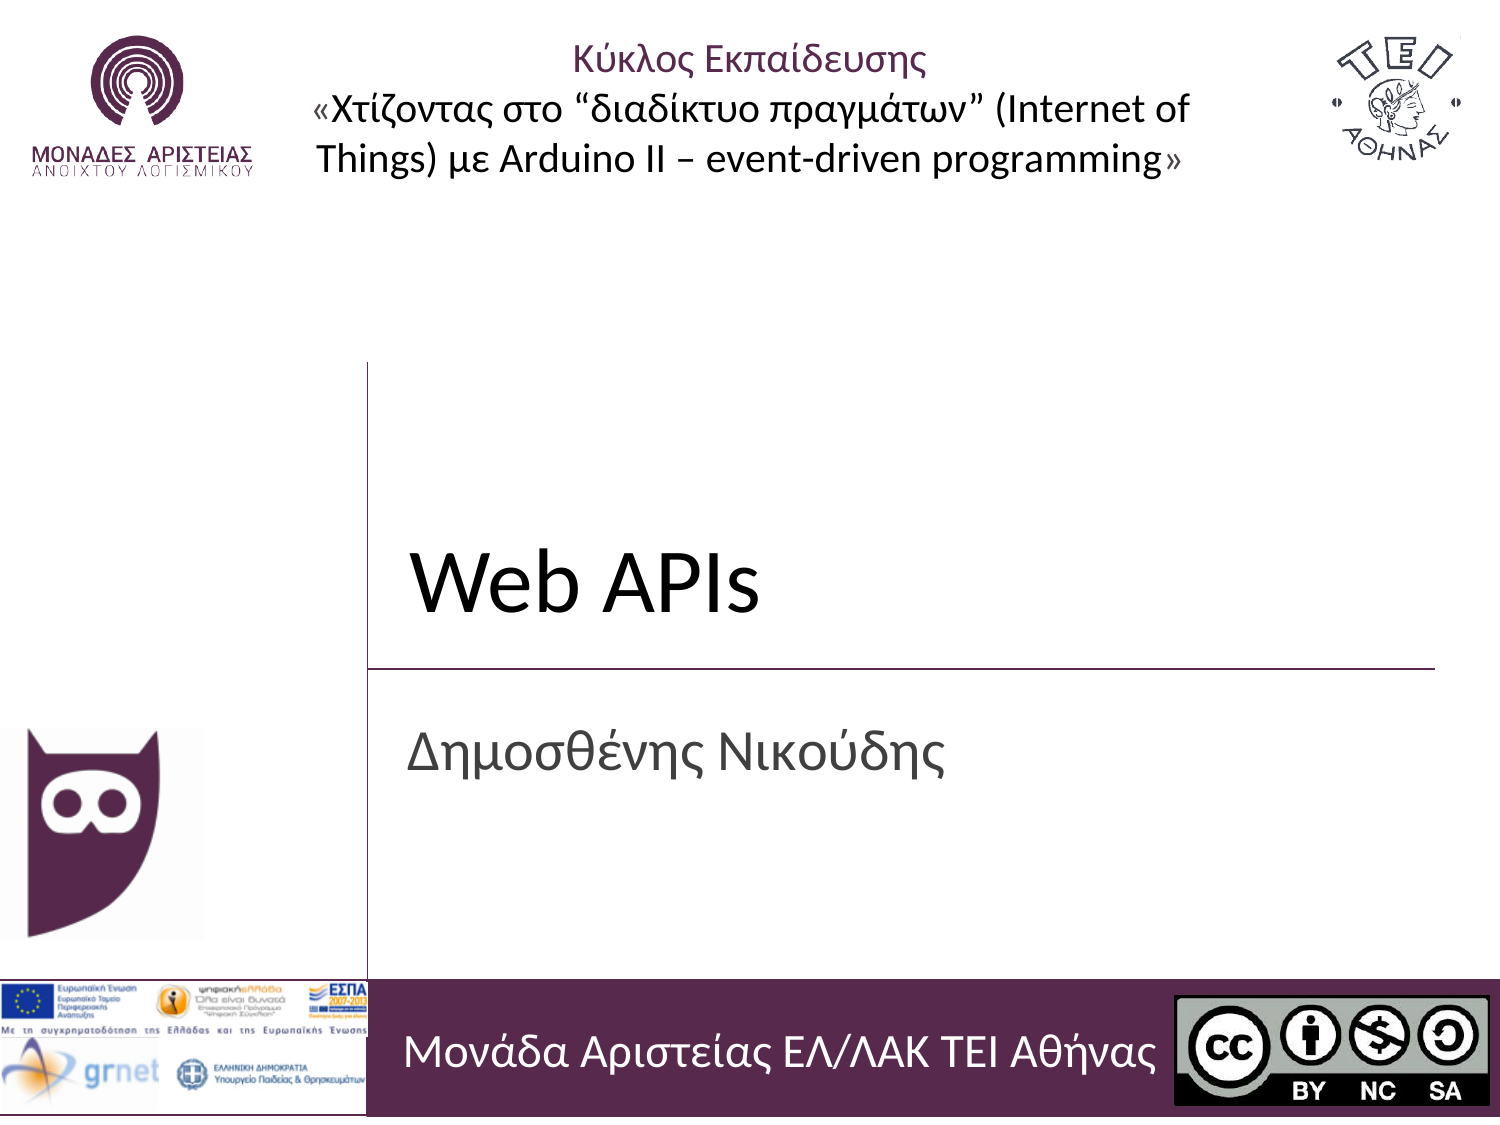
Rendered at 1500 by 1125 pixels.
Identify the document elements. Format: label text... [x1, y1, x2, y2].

picture [1174, 995, 1490, 1106]
subtitle Μονάδα Αριστείας ΕΛ/ΛΑΚ ΤΕΙ Αθήνας [387, 992, 1488, 1105]
text_box Δημοσθένης Νικούδης [392, 704, 1455, 963]
picture [0, 727, 204, 939]
picture [31, 36, 253, 177]
picture [0, 982, 368, 1113]
picture [175, 1057, 366, 1092]
picture [1331, 35, 1461, 167]
text_box Κύκλος Εκπαίδευσης «Χτίζοντας στο “διαδίκτυο πραγμάτων” (Internet οf Things) με Arduino II – event-driven programming» [280, 22, 1220, 190]
title Web APIs [394, 338, 1457, 639]
